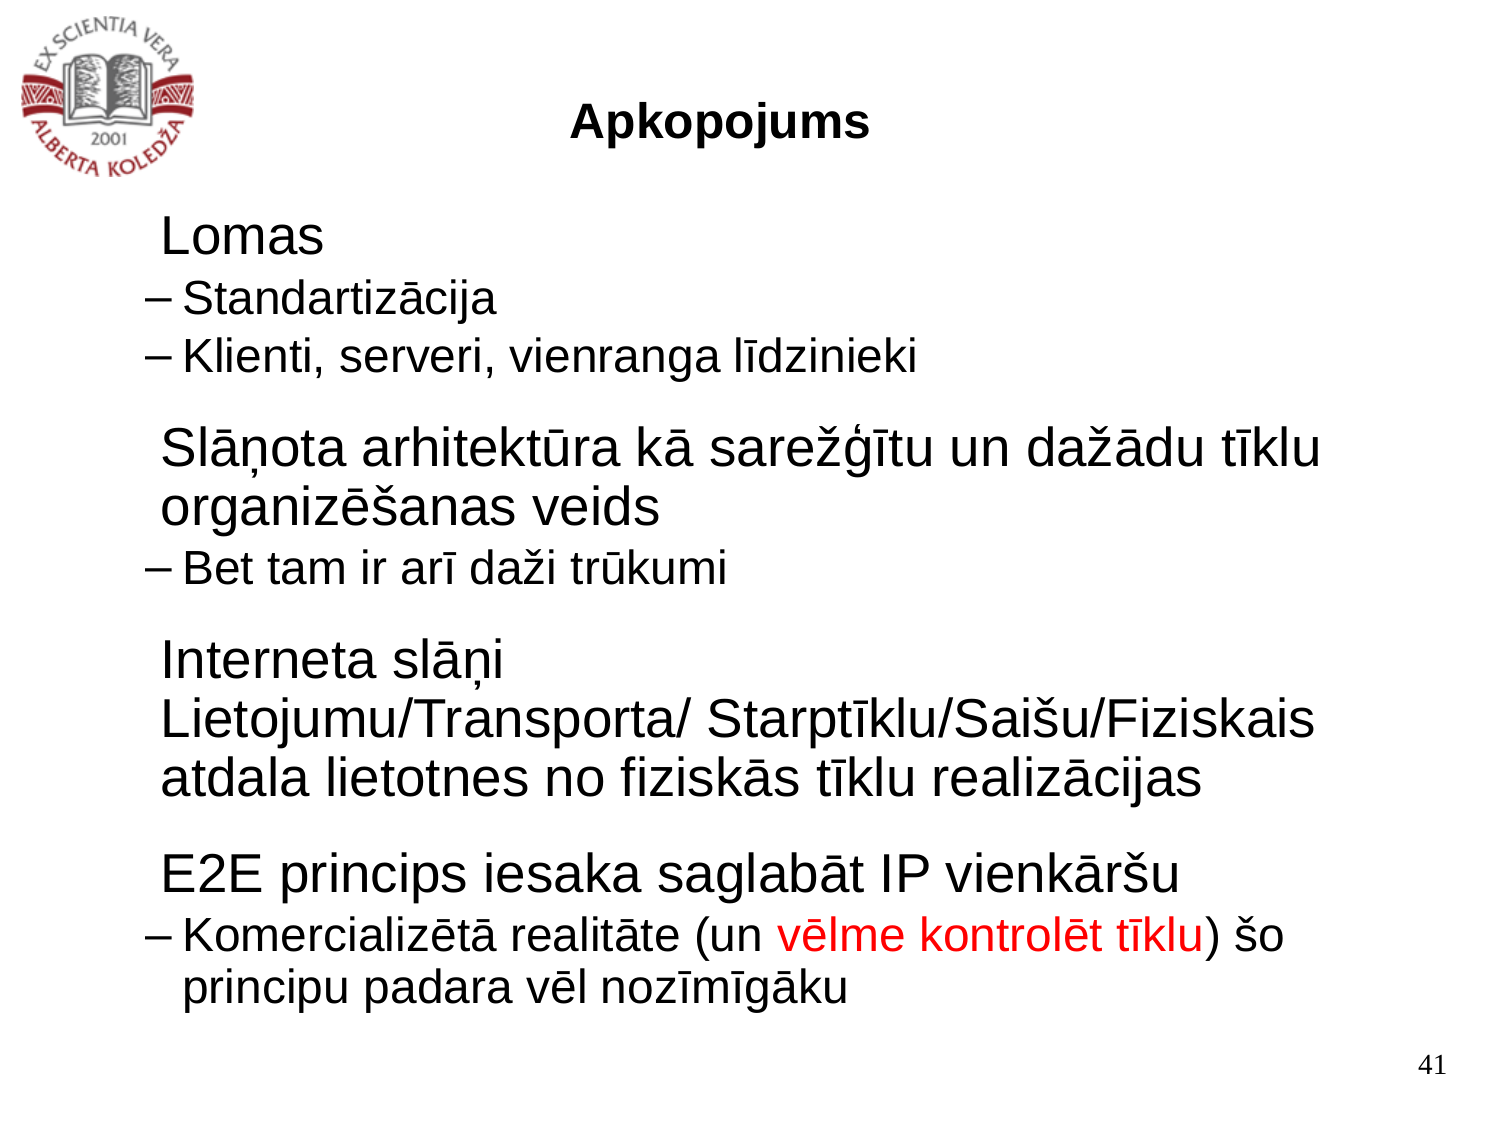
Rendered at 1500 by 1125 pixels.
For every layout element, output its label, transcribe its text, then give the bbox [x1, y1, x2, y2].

title Apkopojums [50, 62, 1374, 175]
list Lomas Standartizācija Klienti, serveri, vienranga līdzinieki Slāņota arhitektūra kā sarežģītu un dažādu tīklu organizēšanas veids Bet tam ir arī daži trūkumi Interneta slāņi Lietojumu/Transporta/ Starptīklu/Saišu/Fiziskais atdala lietotnes no fiziskās tīklu realizācijas E2E princips iesaka saglabāt IP vienkāršu Komercializētā realitāte (un vēlme kontrolēt tīklu) šo principu padara vēl nozīmīgāku [74, 200, 1463, 1101]
picture [21, 16, 194, 177]
